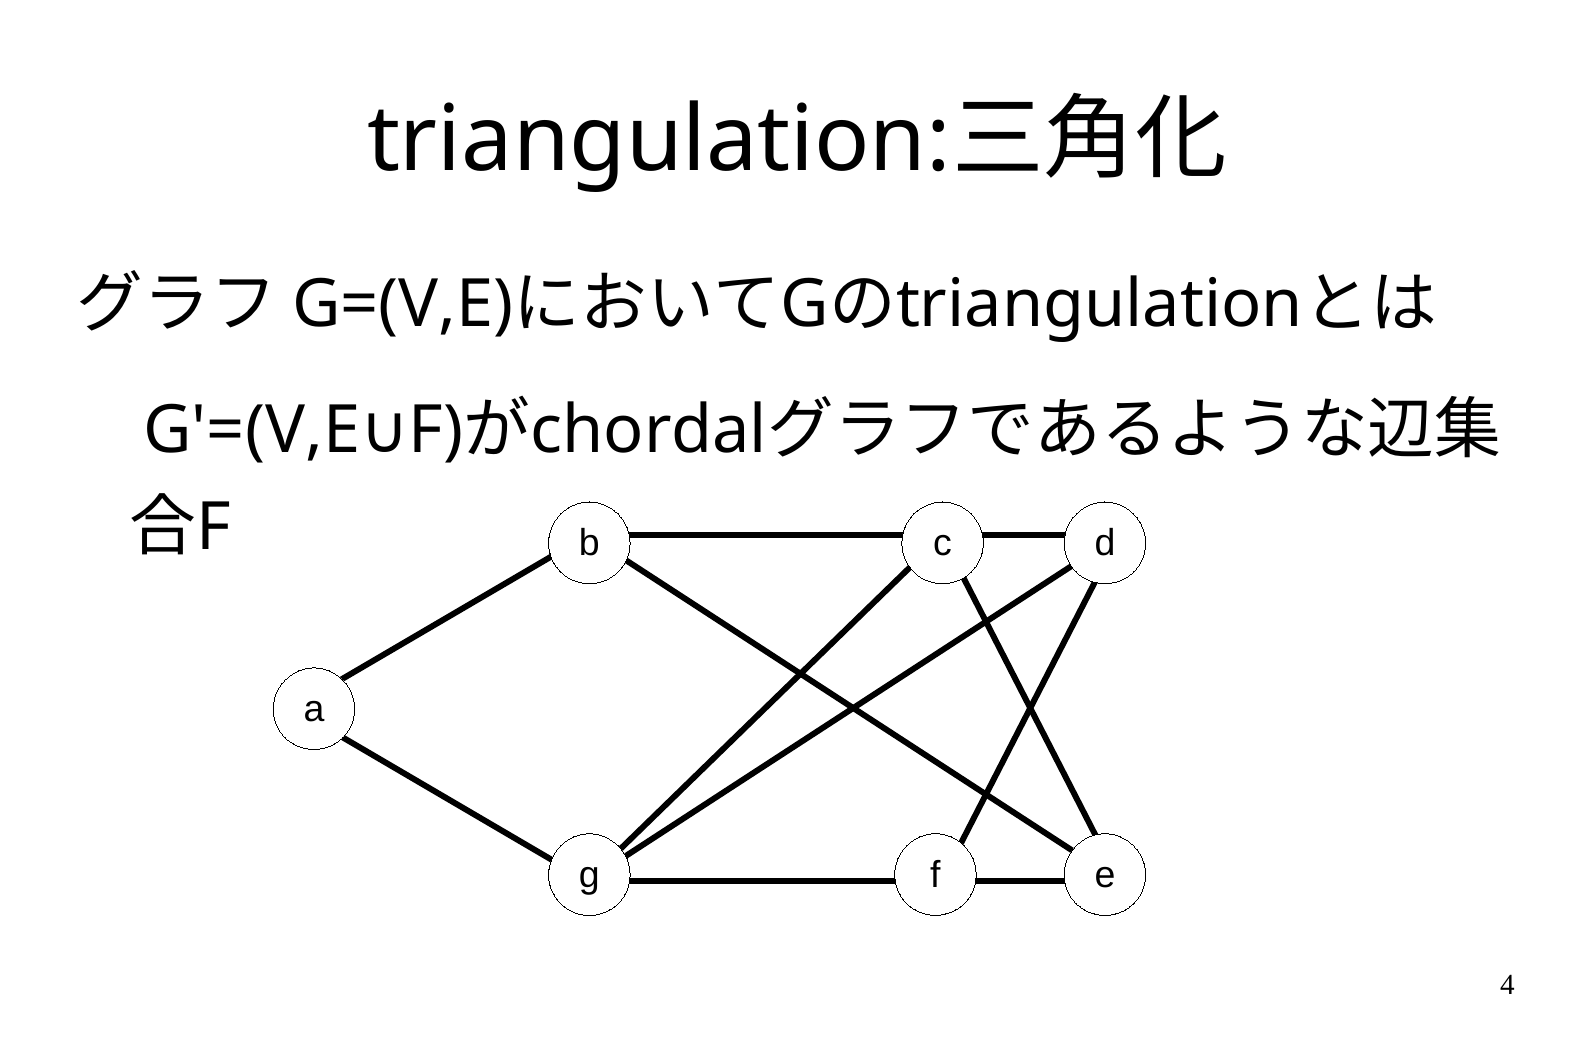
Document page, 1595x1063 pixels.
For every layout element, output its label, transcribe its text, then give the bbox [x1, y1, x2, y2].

title triangulation:三角化 [79, 42, 1515, 220]
text_box a [273, 667, 355, 750]
text_box c [901, 501, 984, 584]
list グラフ G=(V,E)においてGのtriangulationとは G'=(V,E∪F)がchordalグラフであるような辺集合F [59, 248, 1536, 936]
text_box f [894, 833, 977, 916]
text_box e [1064, 833, 1146, 916]
text_box d [1064, 501, 1146, 584]
text_box g [548, 833, 631, 916]
text_box b [548, 501, 631, 584]
